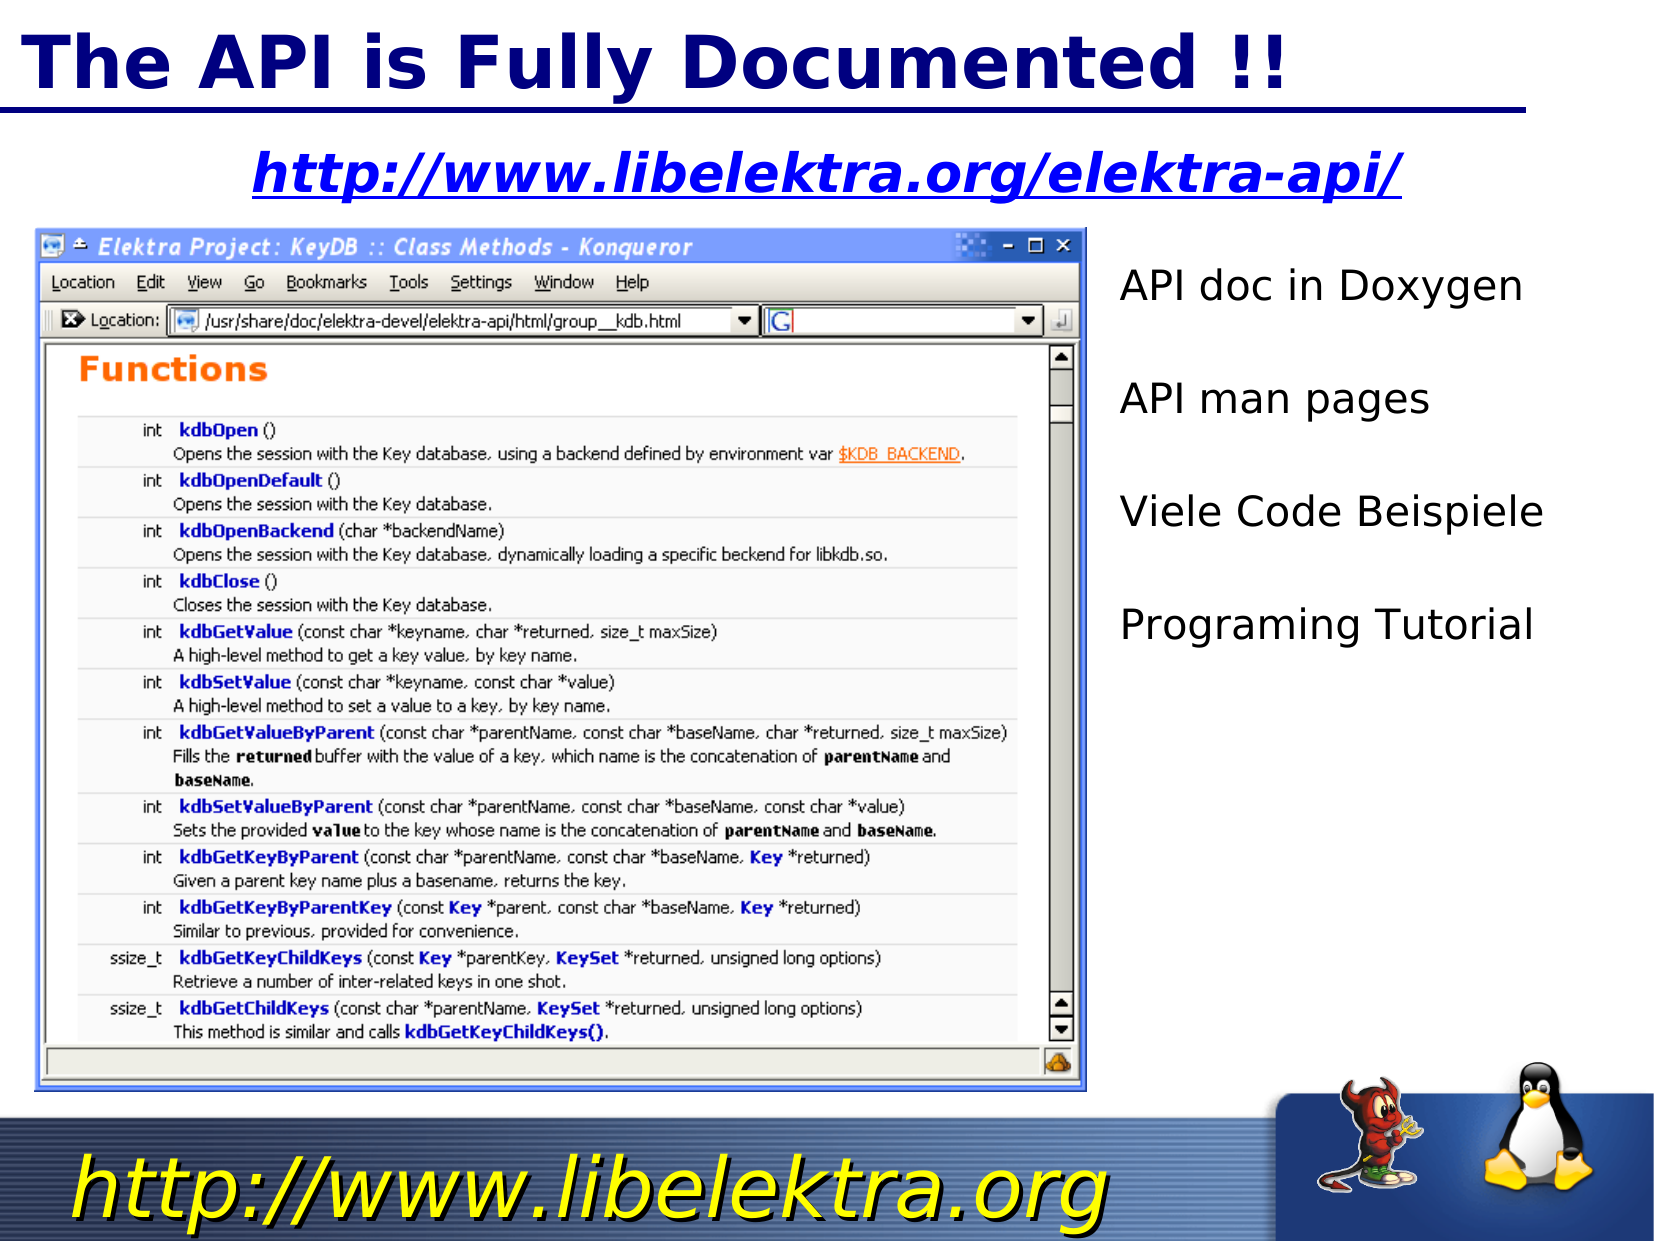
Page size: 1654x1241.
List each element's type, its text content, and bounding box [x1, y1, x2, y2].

text_box The API is Fully Documented !! [21, 14, 1611, 110]
list API doc in Doxygen API man pages Viele Code Beispiele Programing Tutorial [1104, 250, 1630, 706]
text_box http://www.libelektra.org/elektra-api/ [251, 139, 1403, 203]
picture [0, 227, 1654, 1241]
